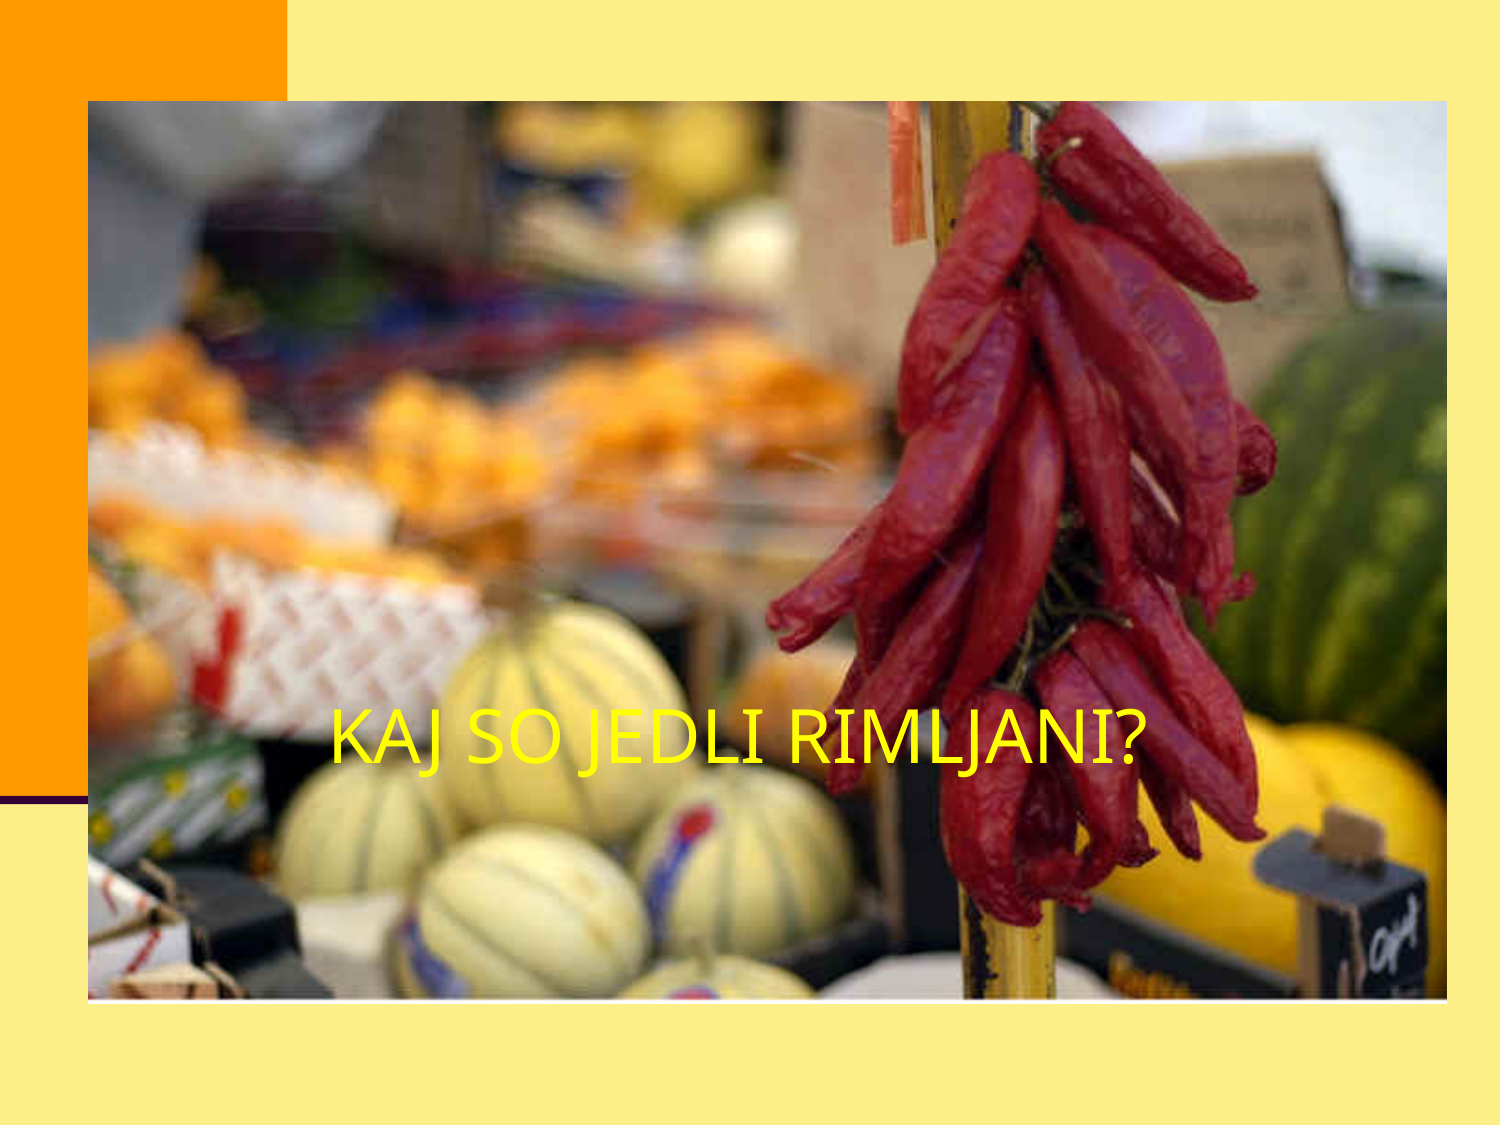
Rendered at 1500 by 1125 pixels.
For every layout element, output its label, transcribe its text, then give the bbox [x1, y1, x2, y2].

picture [88, 101, 1447, 1004]
text_box KAJ SO JEDLI RIMLJANI? [194, 680, 1282, 917]
